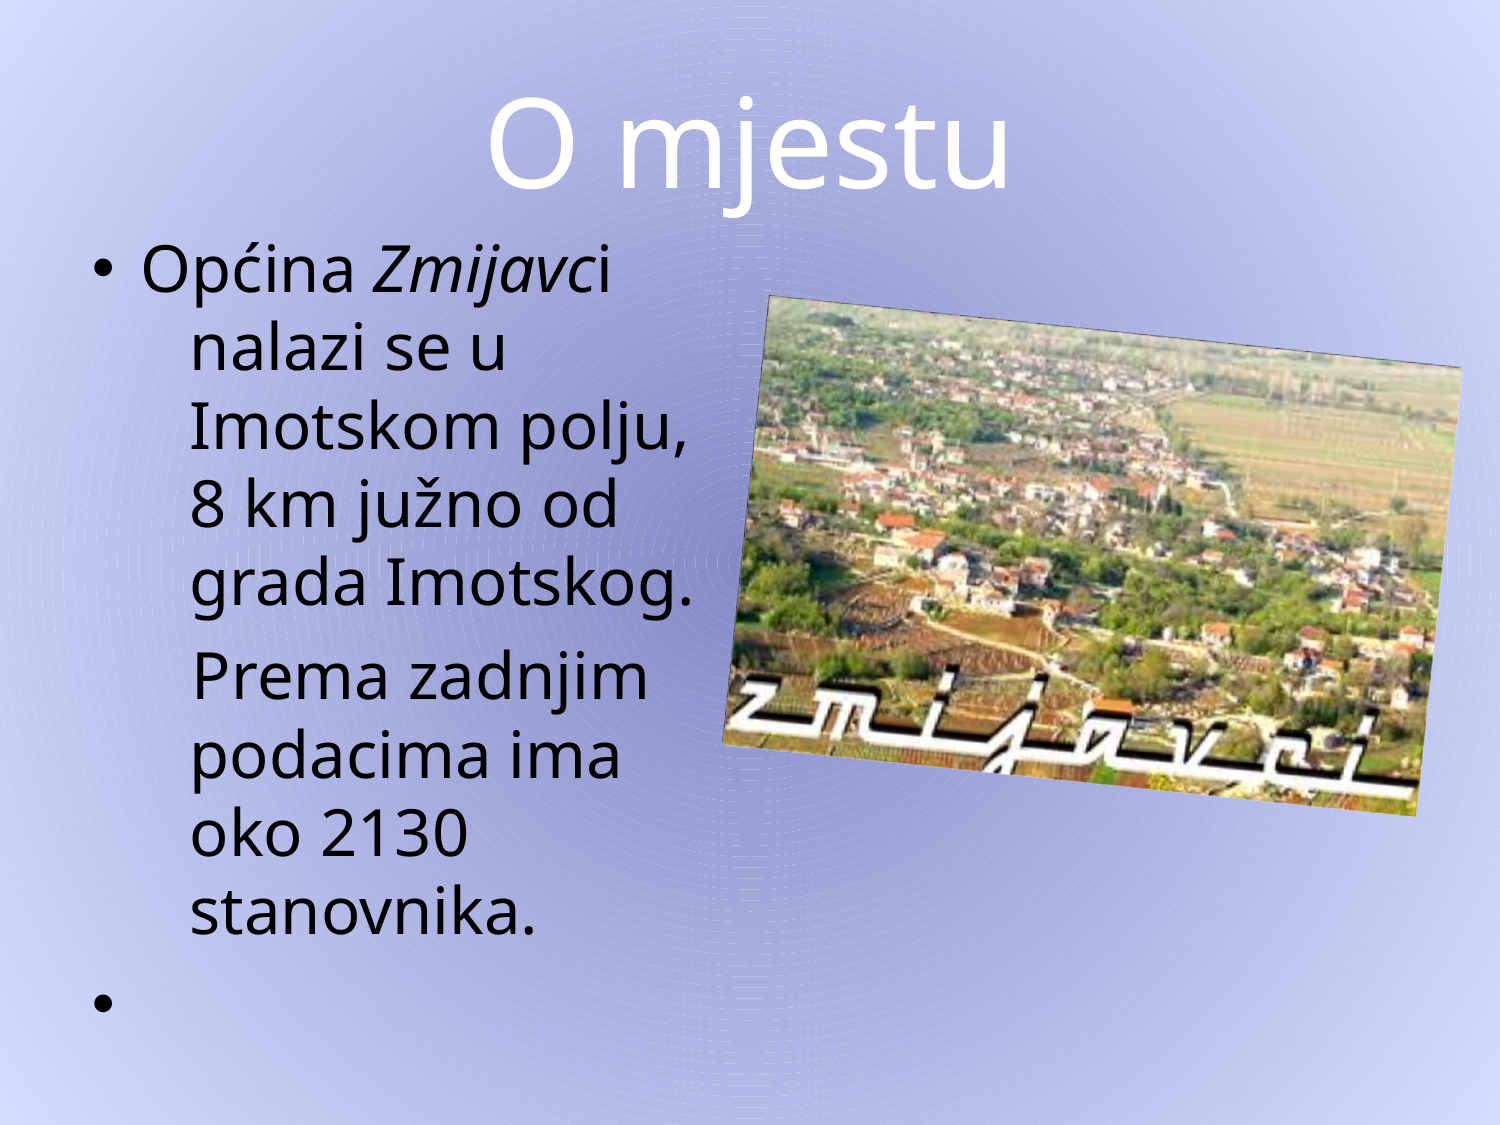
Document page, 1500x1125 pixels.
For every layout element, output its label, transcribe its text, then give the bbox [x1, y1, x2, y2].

title O mjestu [75, 45, 1426, 233]
list Općina Zmijavci nalazi se u Imotskom polju, 8 km južno od grada Imotskog. Prema zadnjim podacima ima oko 2130 stanovnika. [76, 220, 740, 963]
picture [722, 295, 1463, 817]
